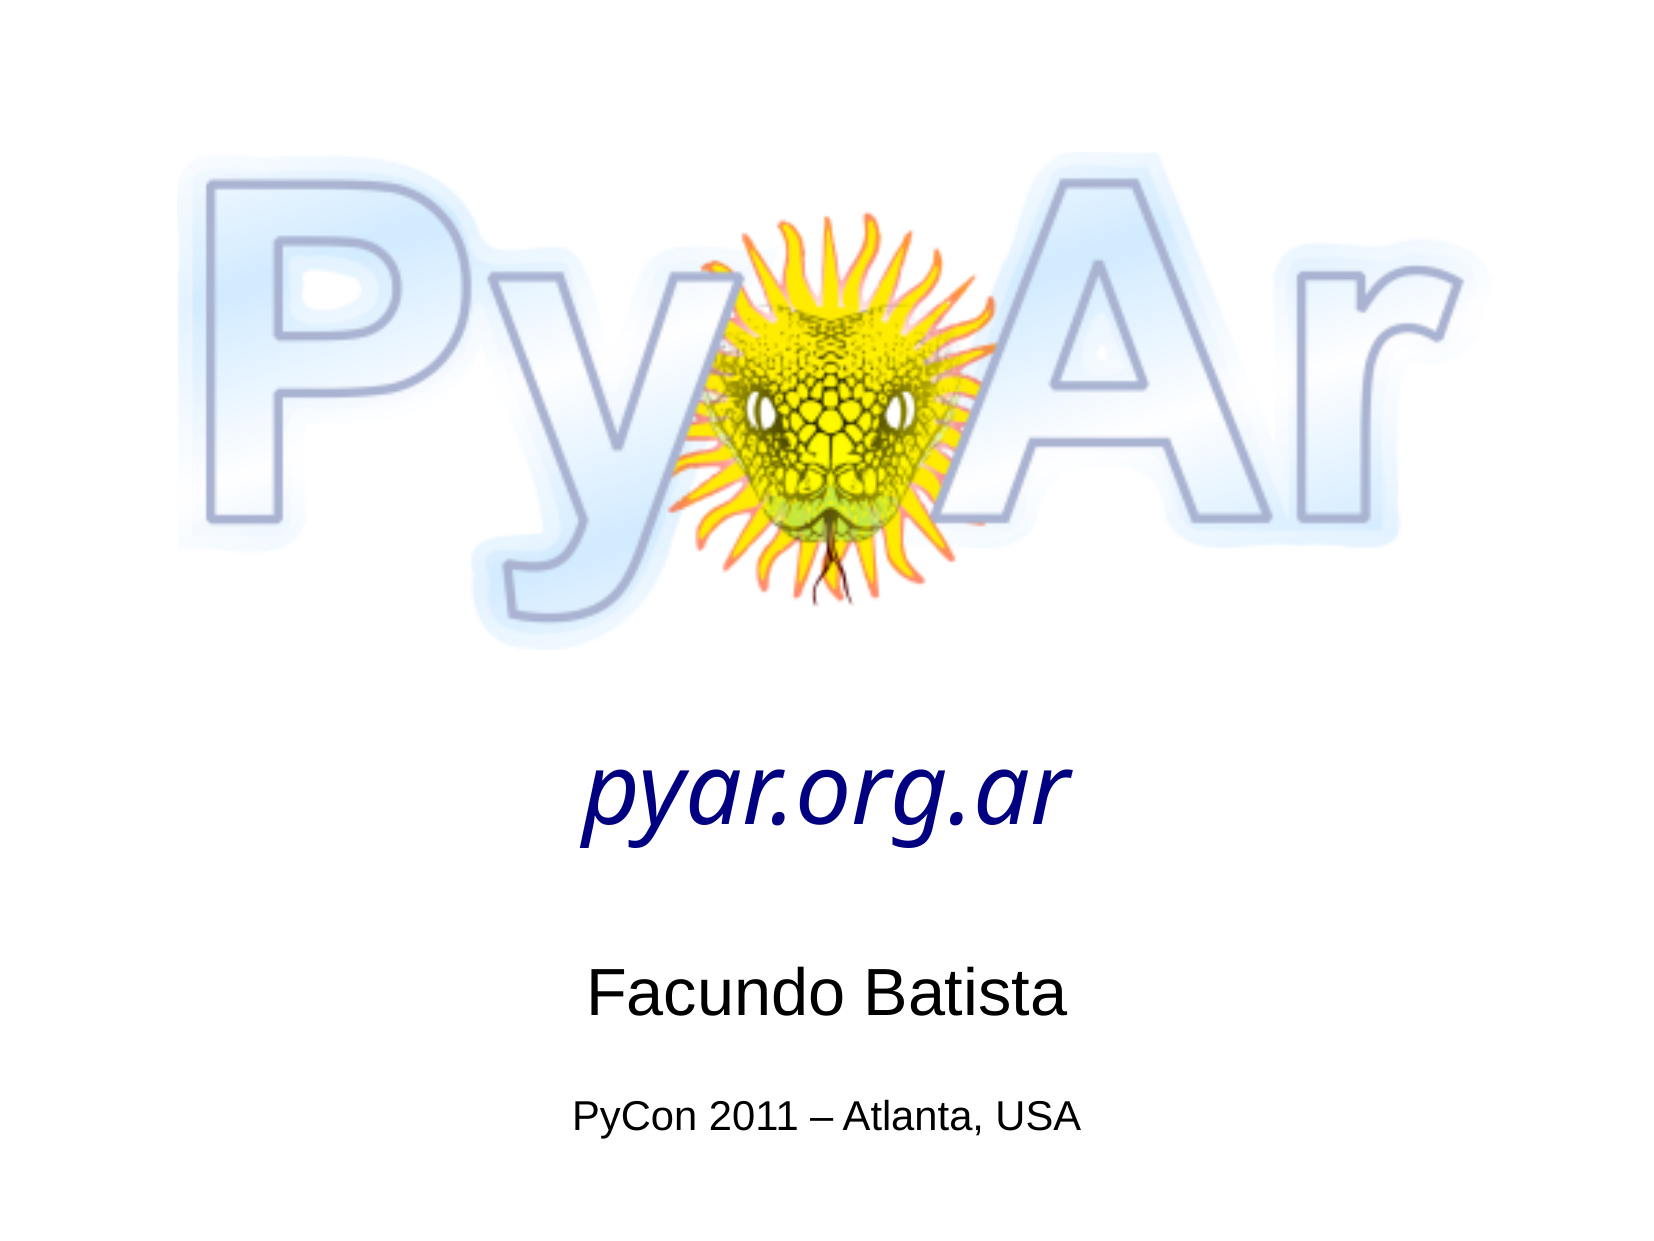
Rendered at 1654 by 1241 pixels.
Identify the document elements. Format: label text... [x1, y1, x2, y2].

title Facundo Batista [0, 933, 1654, 1052]
title pyar.org.ar [0, 726, 1654, 845]
title PyCon 2011 – Atlanta, USA [0, 1079, 1654, 1152]
picture [177, 152, 1492, 650]
